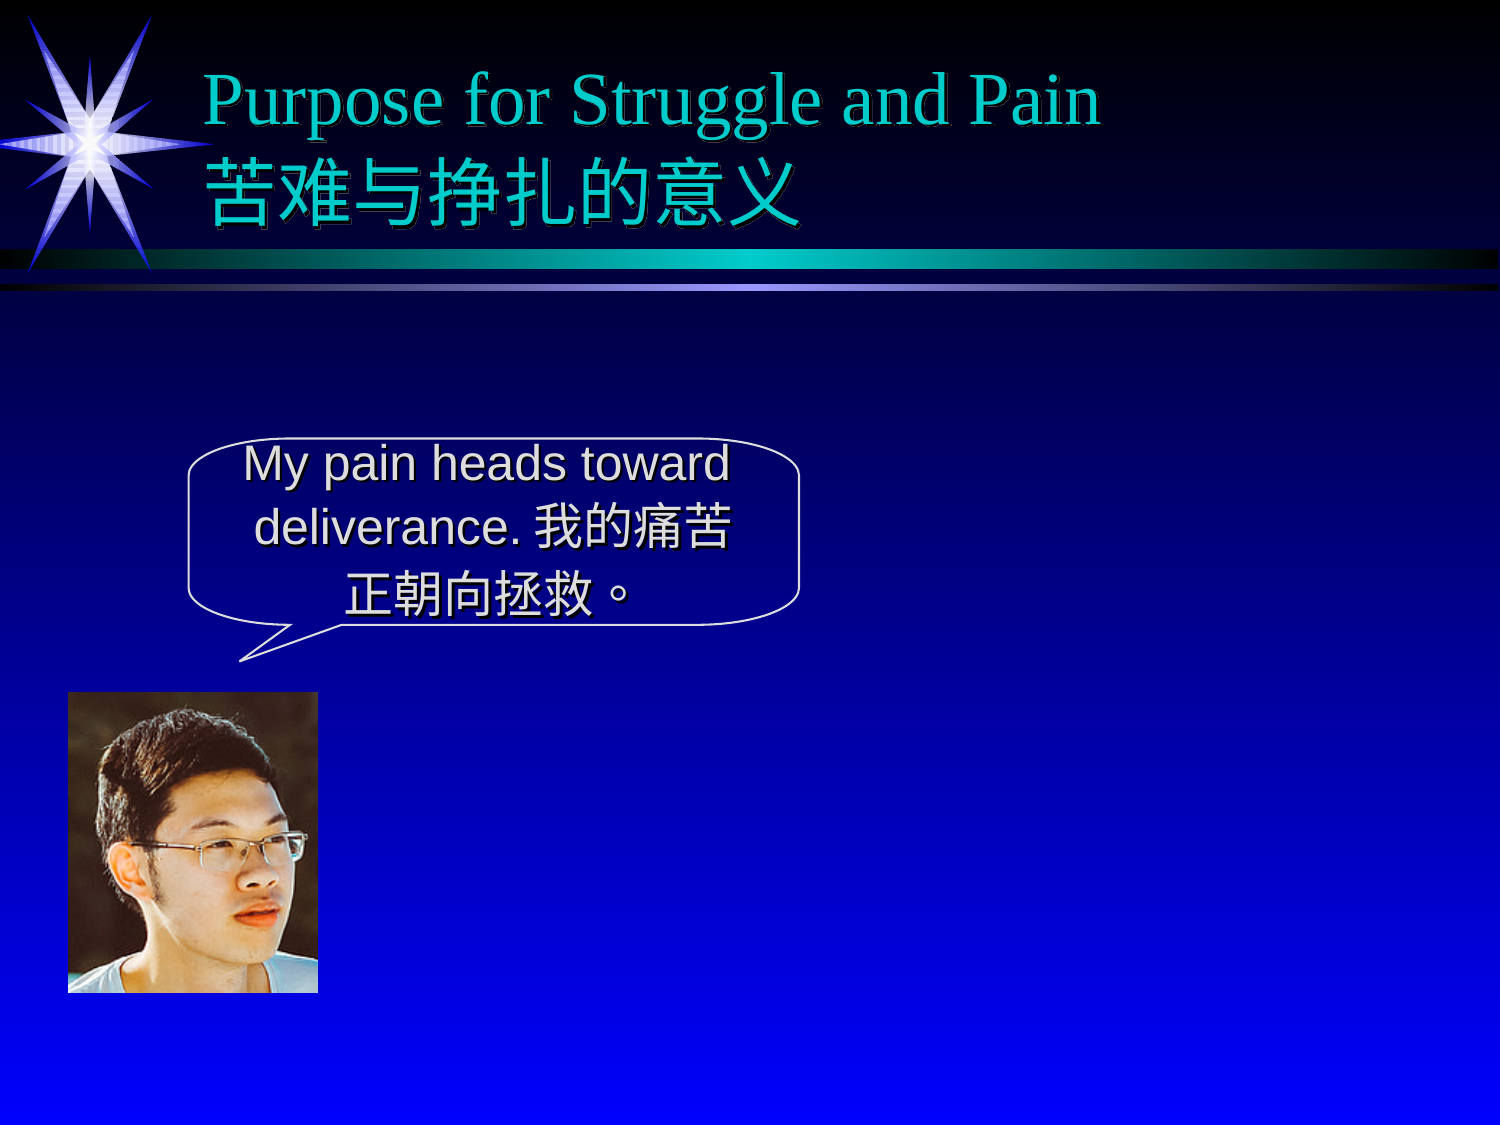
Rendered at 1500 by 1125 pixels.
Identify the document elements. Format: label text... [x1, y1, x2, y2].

picture [68, 692, 318, 994]
title Purpose for Struggle and Pain 苦难与挣扎的意义 [187, 56, 1463, 244]
text_box My pain heads toward deliverance.我的痛苦 正朝向拯救。 [188, 438, 800, 662]
